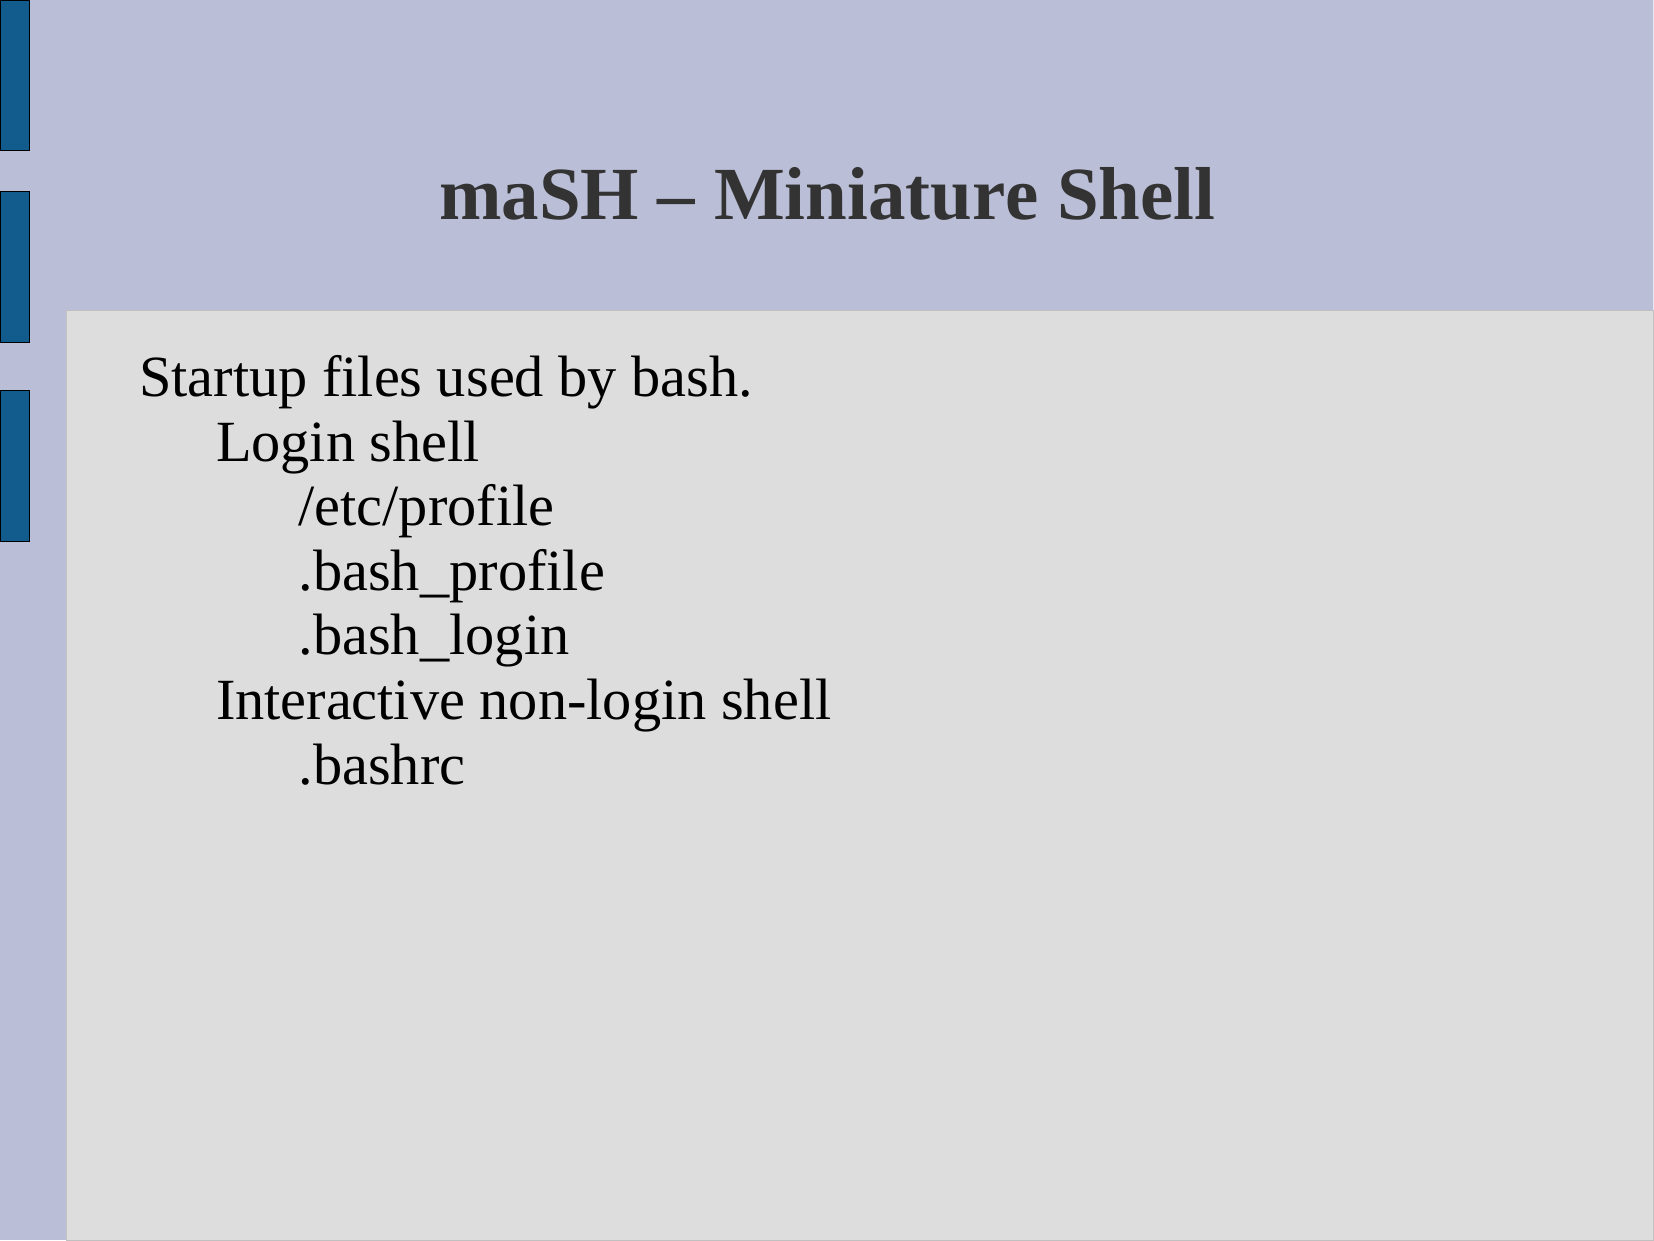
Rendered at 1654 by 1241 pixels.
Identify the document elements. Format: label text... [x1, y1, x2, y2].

list Startup files used by bash. Login shell /etc/profile .bash_profile .bash_login Interactive non-login shell .bashrc [121, 344, 1534, 1112]
title maSH – Miniature Shell [121, 98, 1534, 291]
